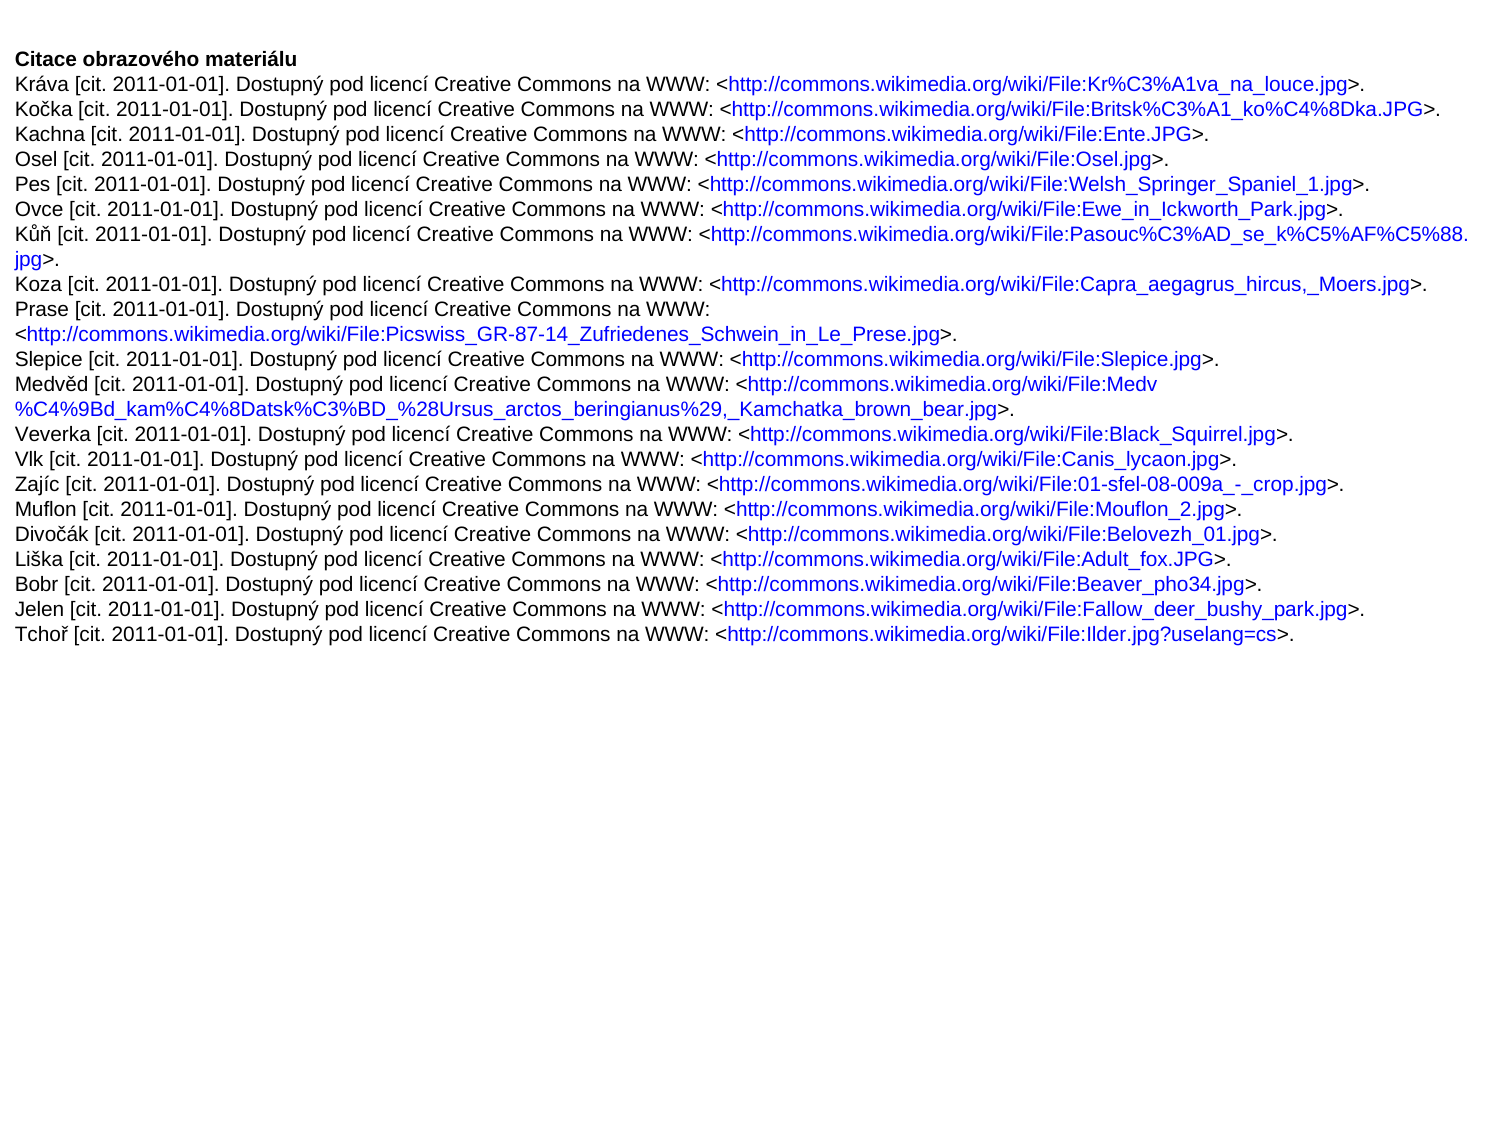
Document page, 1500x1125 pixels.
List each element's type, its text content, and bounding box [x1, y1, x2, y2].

text_box Citace obrazového materiálu Kráva [cit. 2011-01-01]. Dostupný pod licencí Creative Commons na WWW: <http://commons.wikimedia.org/wiki/File:Kr%C3%A1va_na_louce.jpg>. Kočka [cit. 2011-01-01]. Dostupný pod licencí Creative Commons na WWW: <http://commons.wikimedia.org/wiki/File:Britsk%C3%A1_ko%C4%8Dka.JPG>. Kachna [cit. 2011-01-01]. Dostupný pod licencí Creative Commons na WWW: <http://commons.wikimedia.org/wiki/File:Ente.JPG>. Osel [cit. 2011-01-01]. Dostupný pod licencí Creative Commons na WWW: <http://commons.wikimedia.org/wiki/File:Osel.jpg>. Pes [cit. 2011-01-01]. Dostupný pod licencí Creative Commons na WWW: <http://commons.wikimedia.org/wiki/File:Welsh_Springer_Spaniel_1.jpg>. Ovce [cit. 2011-01-01]. Dostupný pod licencí Creative Commons na WWW: <http://commons.wikimedia.org/wiki/File:Ewe_in_Ickworth_Park.jpg>. Kůň [cit. 2011-01-01]. Dostupný pod licencí Creative Commons na WWW: <http://commons.wikimedia.org/wiki/File:Pasouc%C3%AD_se_k%C5%AF%C5%88.jpg>. Koza [cit. 2011-01-01]. Dostupný pod licencí Creative Commons na WWW: <http://commons.wikimedia.org/wiki/File:Capra_aegagrus_hircus,_Moers.jpg>. Prase [cit. 2011-01-01]. Dostupný pod licencí Creative Commons na WWW: <http://commons.wikimedia.org/wiki/File:Picswiss_GR-87-14_Zufriedenes_Schwein_in_Le_Prese.jpg>. Slepice [cit. 2011-01-01]. Dostupný pod licencí Creative Commons na WWW: <http://commons.wikimedia.org/wiki/File:Slepice.jpg>. Medvěd [cit. 2011-01-01]. Dostupný pod licencí Creative Commons na WWW: <http://commons.wikimedia.org/wiki/File:Medv%C4%9Bd_kam%C4%8Datsk%C3%BD_%28Ursus_arctos_beringianus%29,_Kamchatka_brown_bear.jpg>. Veverka [cit. 2011-01-01]. Dostupný pod licencí Creative Commons na WWW: <http://commons.wikimedia.org/wiki/File:Black_Squirrel.jpg>. Vlk [cit. 2011-01-01]. Dostupný pod licencí Creative Commons na WWW: <http://commons.wikimedia.org/wiki/File:Canis_lycaon.jpg>. Zajíc [cit. 2011-01-01]. Dostupný pod licencí Creative Commons na WWW: <http://commons.wikimedia.org/wiki/File:01-sfel-08-009a_-_crop.jpg>. Muflon [cit. 2011-01-01]. Dostupný pod licencí Creative Commons na WWW: <http://commons.wikimedia.org/wiki/File:Mouflon_2.jpg>. Divočák [cit. 2011-01-01]. Dostupný pod licencí Creative Commons na WWW: <http://commons.wikimedia.org/wiki/File:Belovezh_01.jpg>. Liška [cit. 2011-01-01]. Dostupný pod licencí Creative Commons na WWW: <http://commons.wikimedia.org/wiki/File:Adult_fox.JPG>. Bobr [cit. 2011-01-01]. Dostupný pod licencí Creative Commons na WWW: <http://commons.wikimedia.org/wiki/File:Beaver_pho34.jpg>. Jelen [cit. 2011-01-01]. Dostupný pod licencí Creative Commons na WWW: <http://commons.wikimedia.org/wiki/File:Fallow_deer_bushy_park.jpg>. Tchoř [cit. 2011-01-01]. Dostupný pod licencí Creative Commons na WWW: <http://commons.wikimedia.org/wiki/File:Ilder.jpg?uselang=cs>. [0, 38, 1500, 654]
